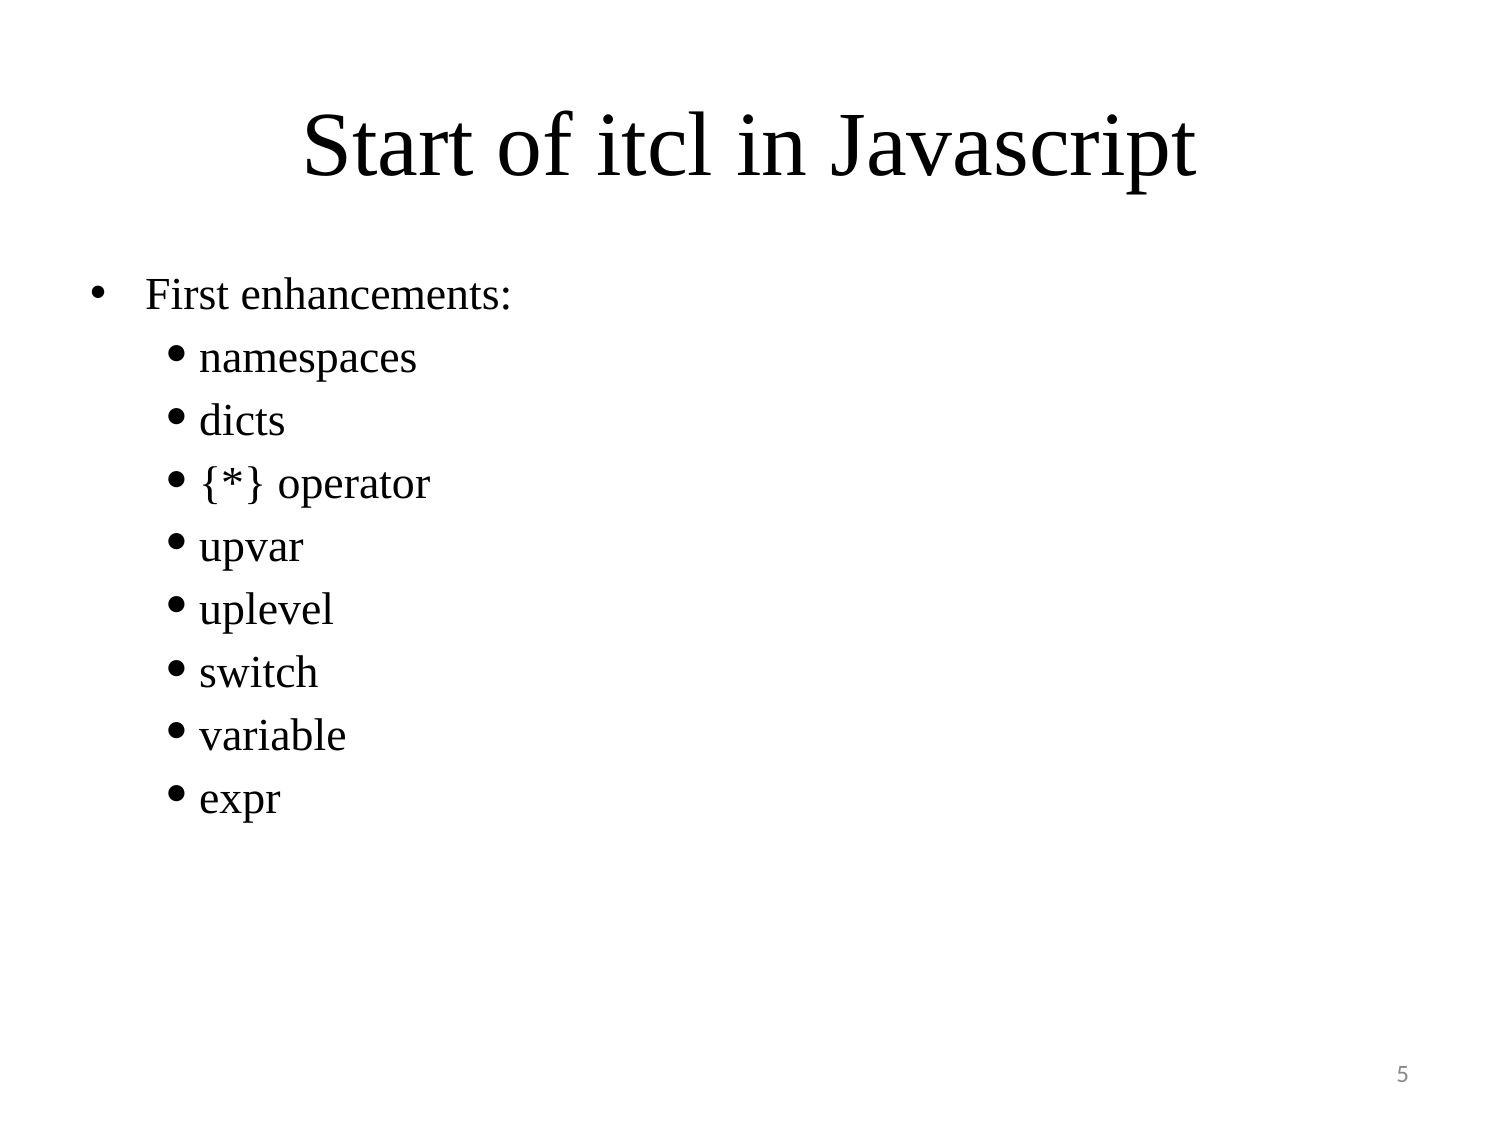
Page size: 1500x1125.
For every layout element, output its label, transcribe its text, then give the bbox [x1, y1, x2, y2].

text_box Start of itcl in Javascript‏ [75, 45, 1426, 233]
text_box First enhancements: namespaces dicts {*} operator upvar uplevel switch variable expr [75, 262, 1426, 1101]
